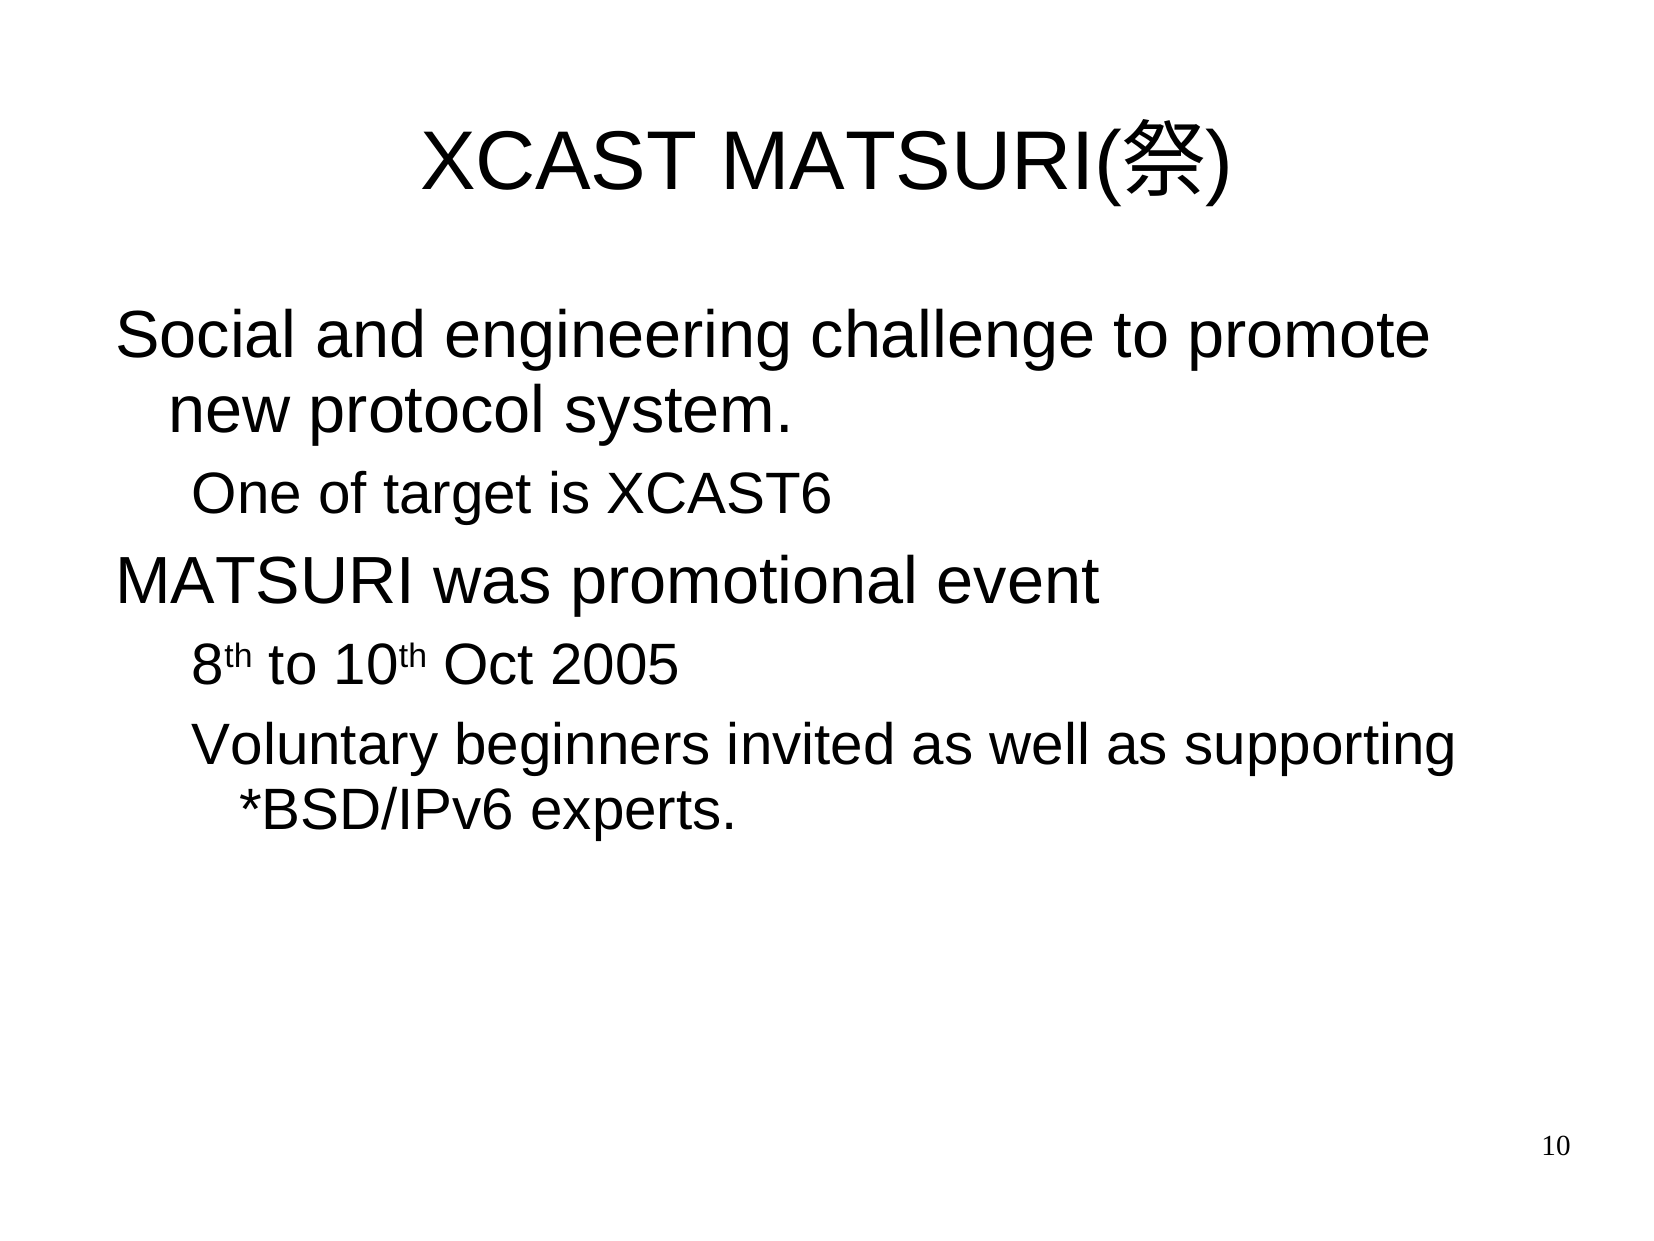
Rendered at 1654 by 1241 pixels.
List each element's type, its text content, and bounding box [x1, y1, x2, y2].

title XCAST MATSURI(祭) [82, 49, 1571, 257]
list Social and engineering challenge to promote new protocol system. One of target is XCAST6 MATSURI was promotional event 8th to 10th Oct 2005 Voluntary beginners invited as well as supporting *BSD/IPv6 experts. [82, 289, 1571, 1108]
